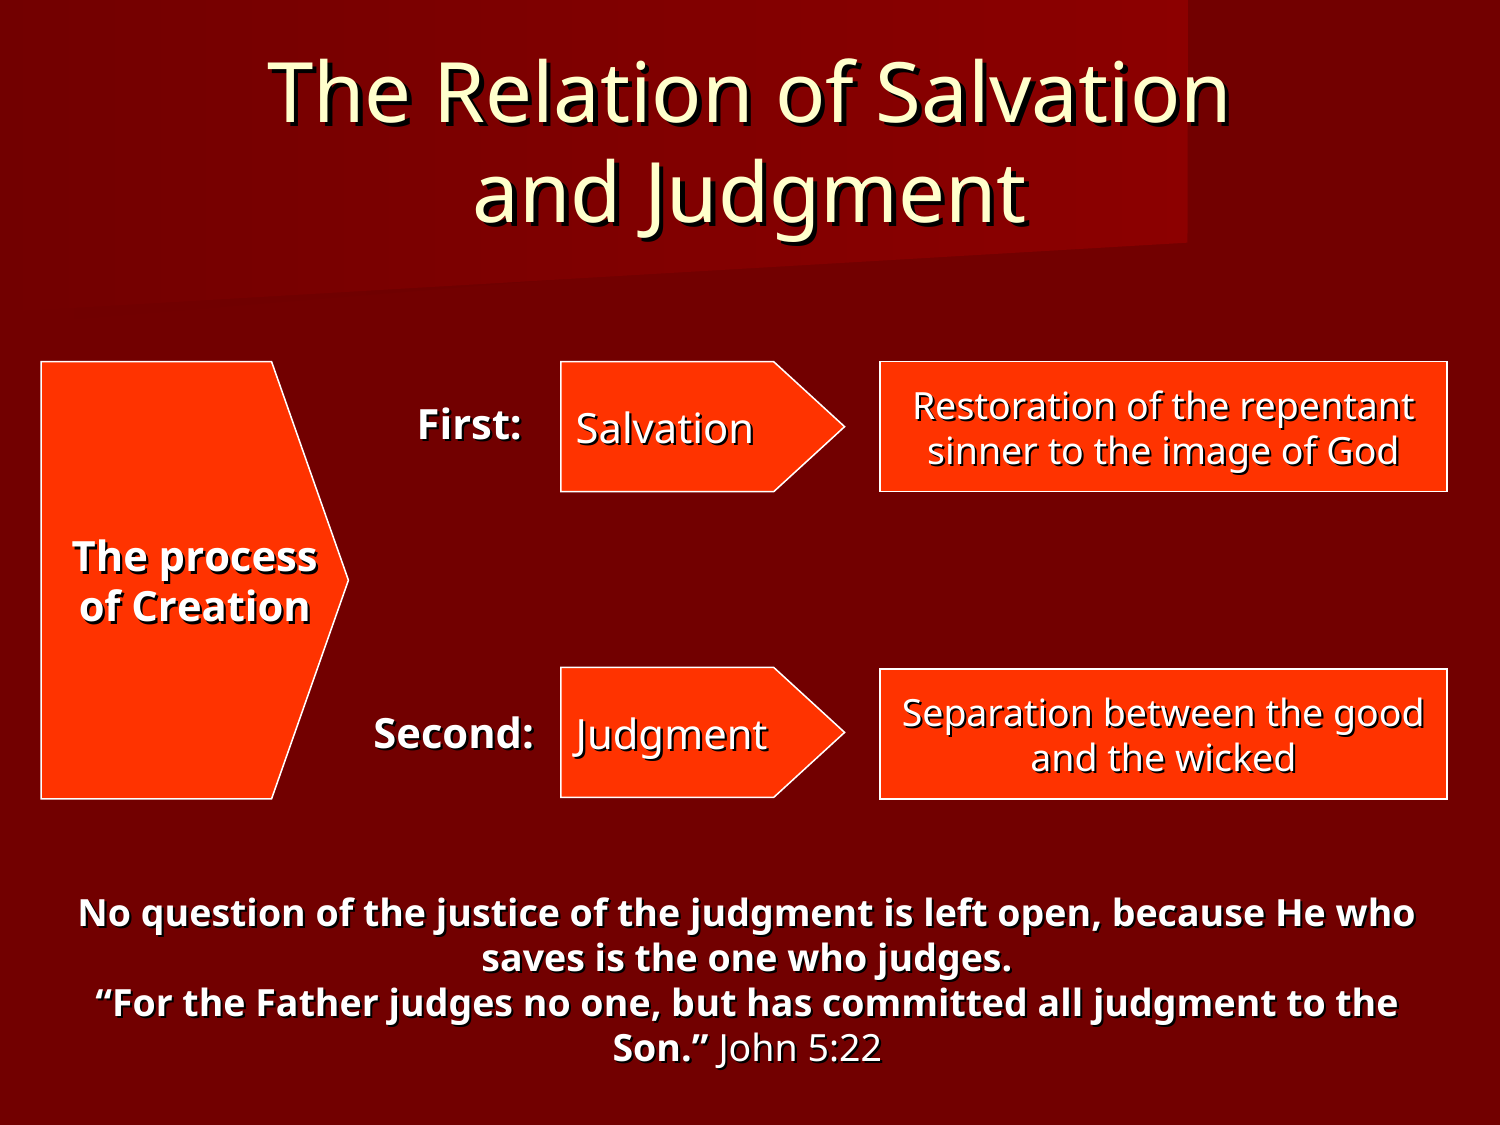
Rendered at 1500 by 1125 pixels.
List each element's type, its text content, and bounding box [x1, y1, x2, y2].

text_box Restoration of the repentant sinner to the image of God [879, 361, 1448, 492]
text_box Judgment [560, 667, 845, 798]
text_box Salvation [560, 361, 845, 492]
text_box First: [364, 389, 537, 456]
text_box The process of Creation [41, 361, 349, 799]
text_box No question of the justice of the judgment is left open, because He who saves is the one who judges. “For the Father judges no one, but has committed all judgment to the Son.” John 5:22 [62, 881, 1433, 1077]
text_box Separation between the good and the wicked [879, 669, 1448, 799]
text_box Second: [318, 699, 550, 765]
title The Relation of Salvation and Judgment [75, 31, 1426, 247]
